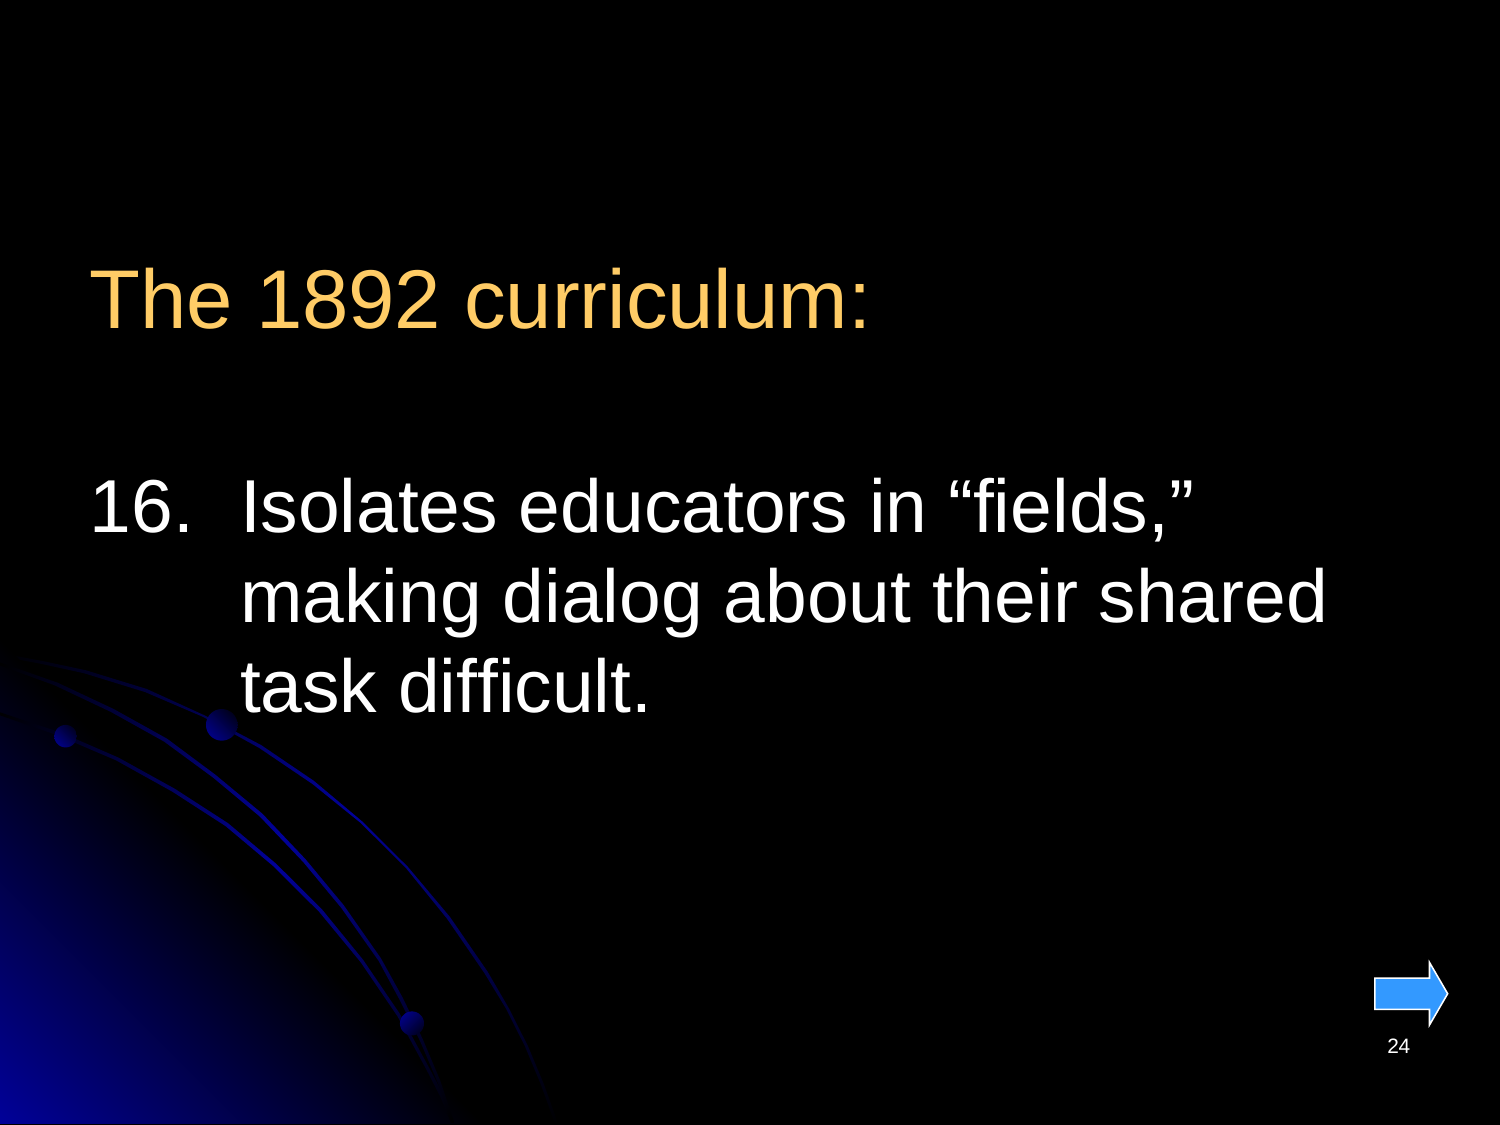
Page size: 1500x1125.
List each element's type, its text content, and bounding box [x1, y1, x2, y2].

text_box [1374, 962, 1448, 1026]
text_box 16. Isolates educators in “fields,” making dialog about their shared task difficult. [74, 449, 1388, 736]
text_box The 1892 curriculum: [75, 237, 1351, 353]
